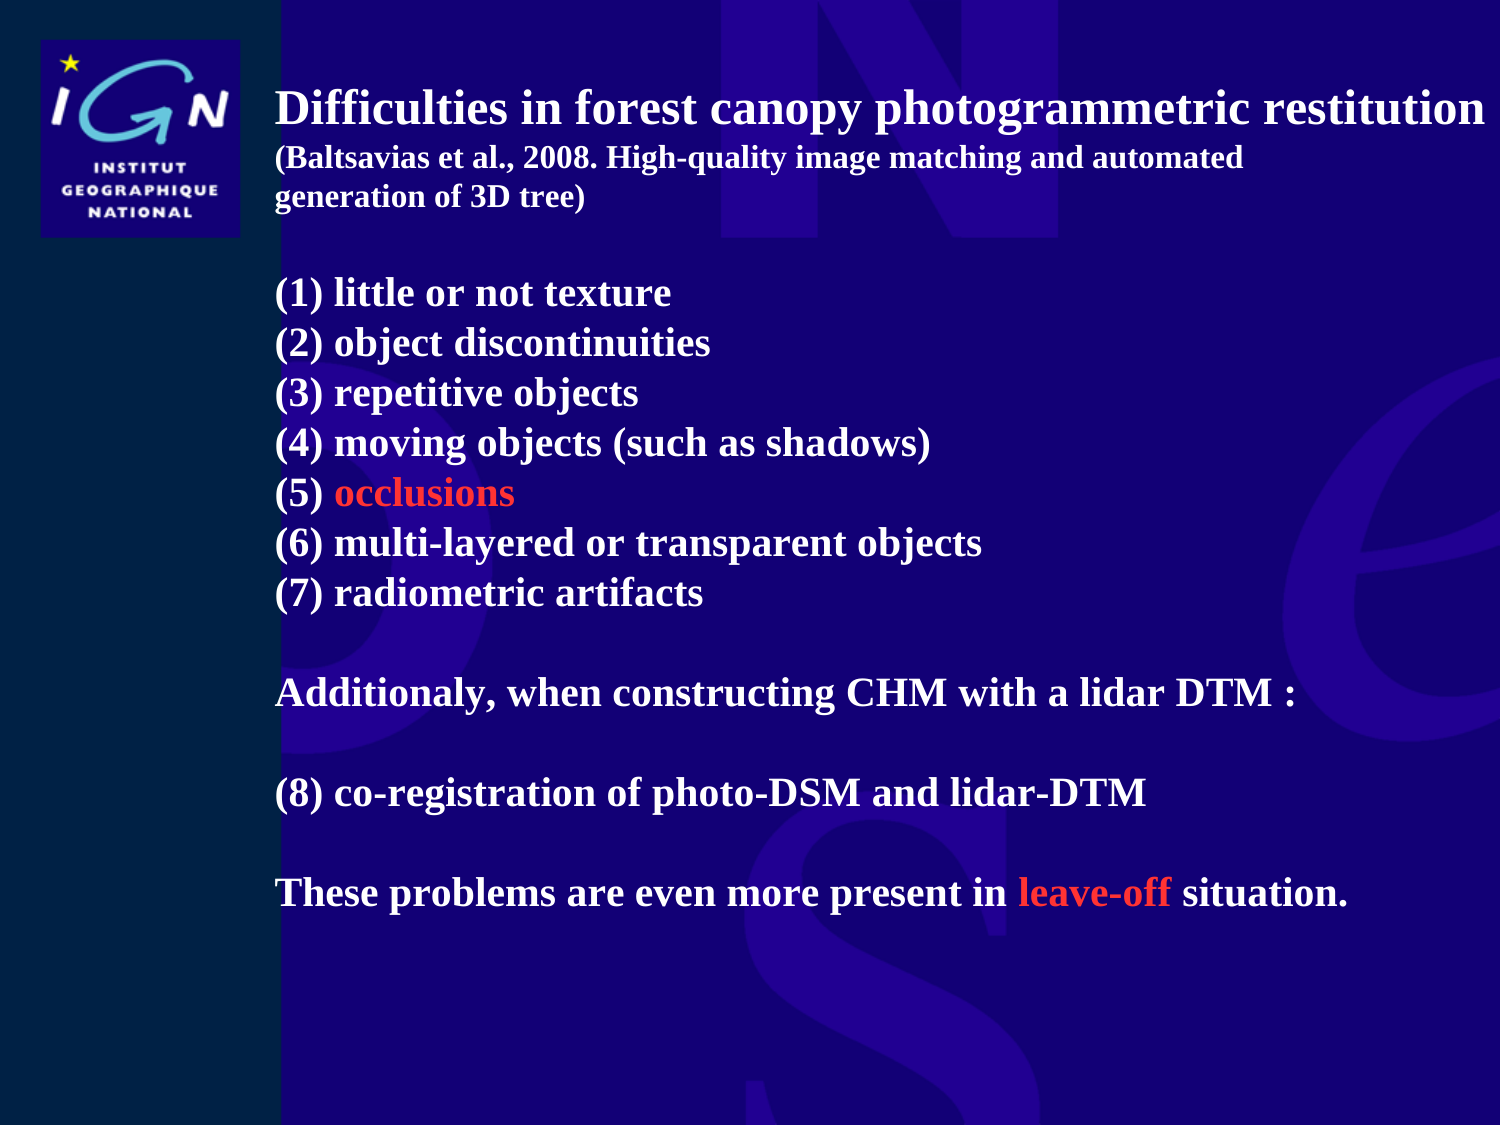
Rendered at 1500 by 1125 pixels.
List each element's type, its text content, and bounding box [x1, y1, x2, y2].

text_box Difficulties in forest canopy photogrammetric restitution (Baltsavias et al., 2008. High-quality image matching and automated generation of 3D tree) (1) little or not texture (2) object discontinuities (3) repetitive objects (4) moving objects (such as shadows) (5) occlusions (6) multi-layered or transparent objects (7) radiometric artifacts Additionaly, when constructing CHM with a lidar DTM : (8) co-registration of photo-DSM and lidar-DTM These problems are even more present in leave-off situation. [259, 67, 1500, 1125]
picture [0, 0, 1500, 1125]
